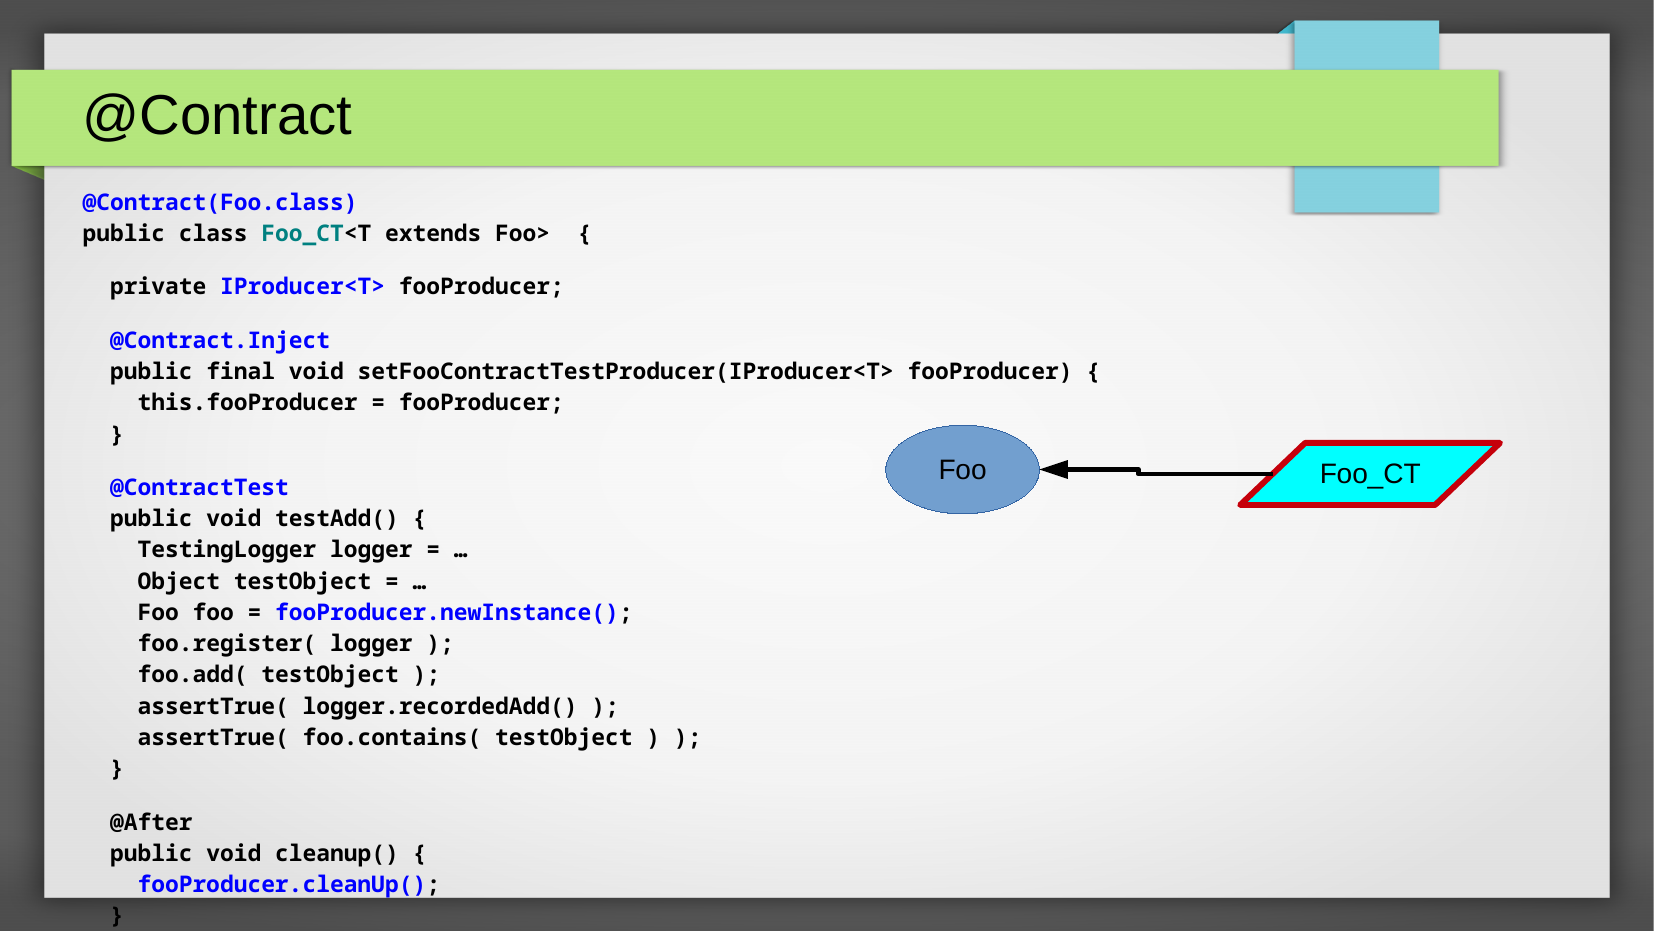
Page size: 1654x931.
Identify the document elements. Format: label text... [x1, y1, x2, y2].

title @Contract [82, 70, 1264, 160]
text_box Foo [885, 425, 1040, 514]
list @Contract(Foo.class) public class Foo_CT<T extends Foo> { private IProducer<T> fooProducer; @Contract.Inject public final void setFooContractTestProducer(IProducer<T> fooProducer) { this.fooProducer = fooProducer; } @ContractTest public void testAdd() { TestingLogger logger = … Object testObject = … Foo foo = fooProducer.newInstance(); foo.register( logger ); foo.add( testObject ); assertTrue( logger.recordedAdd() ); assertTrue( foo.contains( testObject ) ); } @After public void cleanup() { fooProducer.cleanUp(); } … } [82, 186, 1571, 859]
picture [0, 0, 1654, 931]
text_box Foo_CT [1240, 442, 1501, 505]
